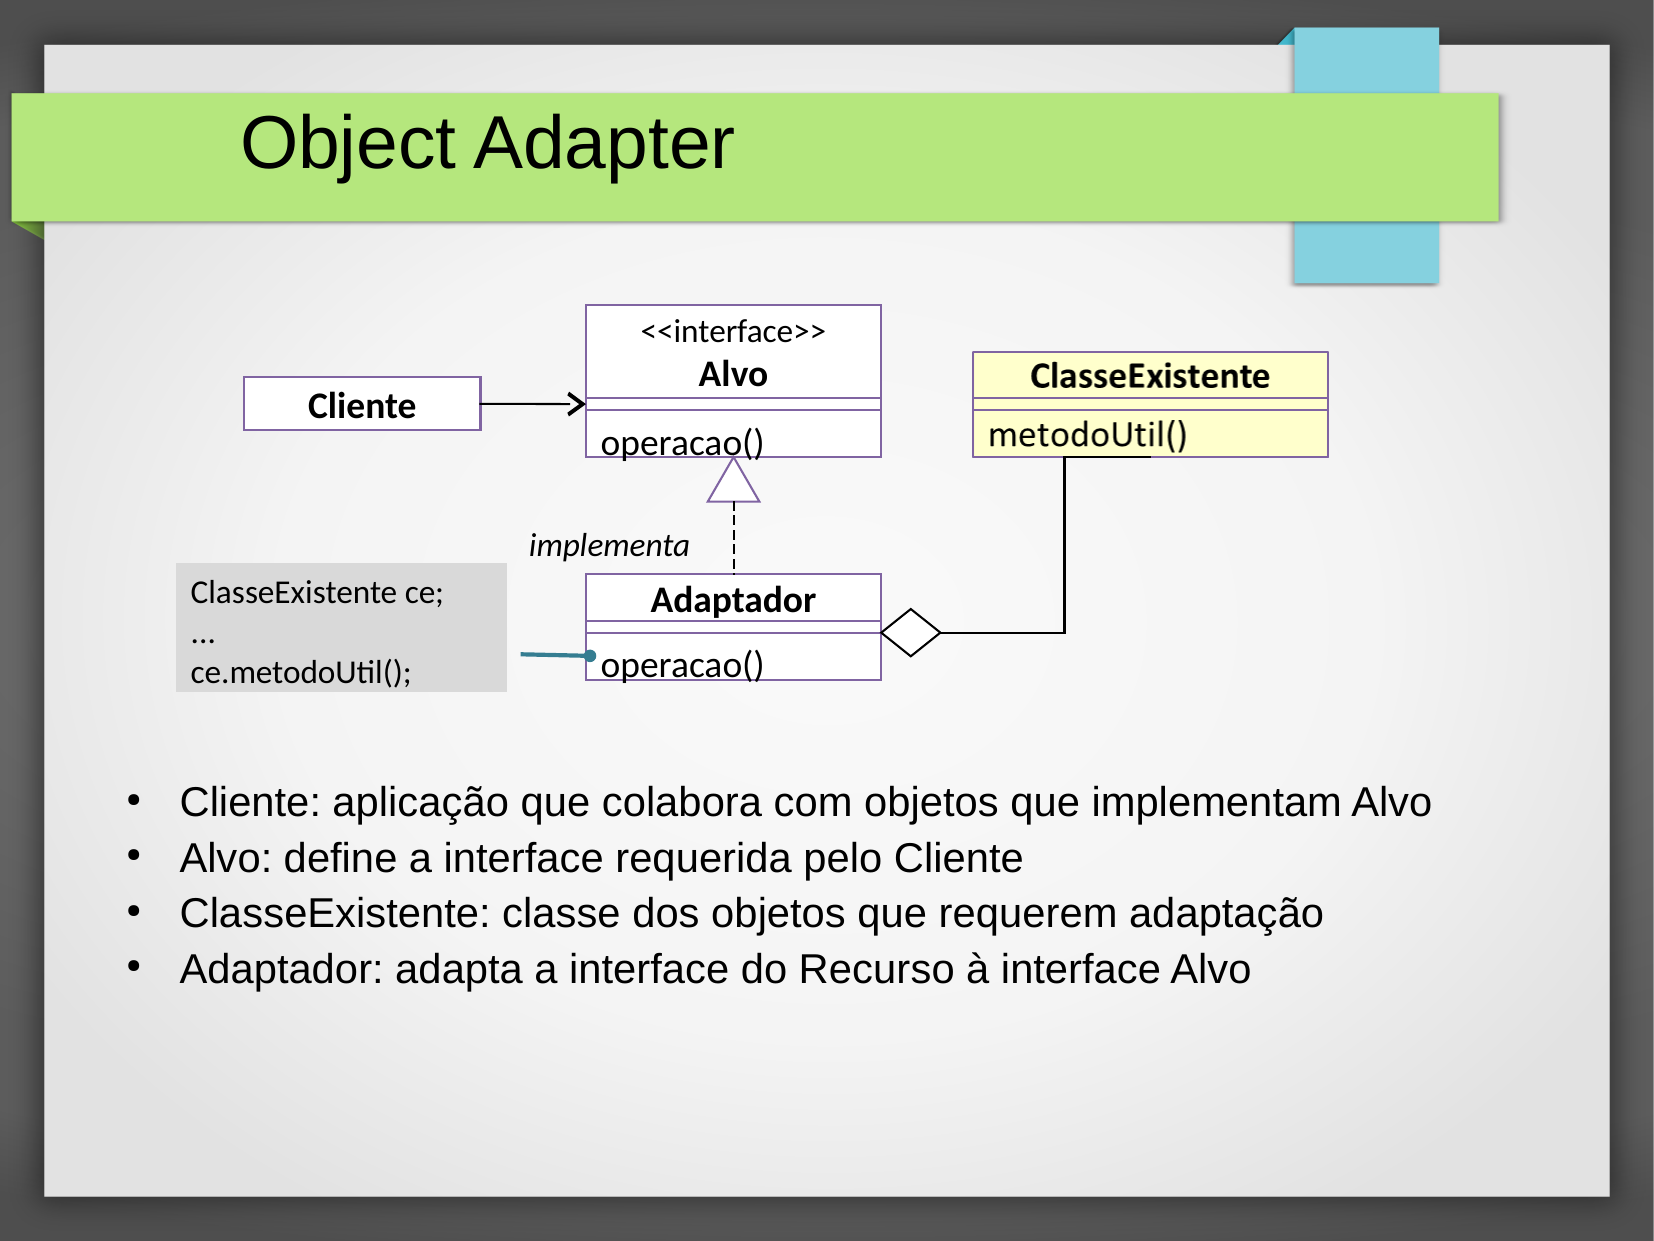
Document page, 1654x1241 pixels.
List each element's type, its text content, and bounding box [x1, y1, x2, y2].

text_box implementa [514, 515, 706, 571]
text_box [707, 457, 760, 502]
list Cliente: aplicação que colabora com objetos que implementam Alvo Alvo: define a interface requerida pelo Cliente ClasseExistente: classe dos objetos que requerem adaptação Adaptador: adapta a interface do Recurso à interface Alvo [93, 773, 1465, 1013]
text_box operacao() [585, 410, 882, 458]
text_box <<interface>> Alvo [585, 304, 882, 398]
picture [0, 0, 1654, 1241]
text_box Adaptador [585, 574, 882, 621]
text_box [585, 398, 882, 410]
text_box Cliente [244, 377, 481, 431]
title Object Adapter [75, 45, 1426, 233]
text_box [585, 609, 940, 657]
text_box operacao() [585, 632, 882, 680]
text_box ClasseExistente ce; ... ce.metodoUtil(); [176, 563, 507, 692]
